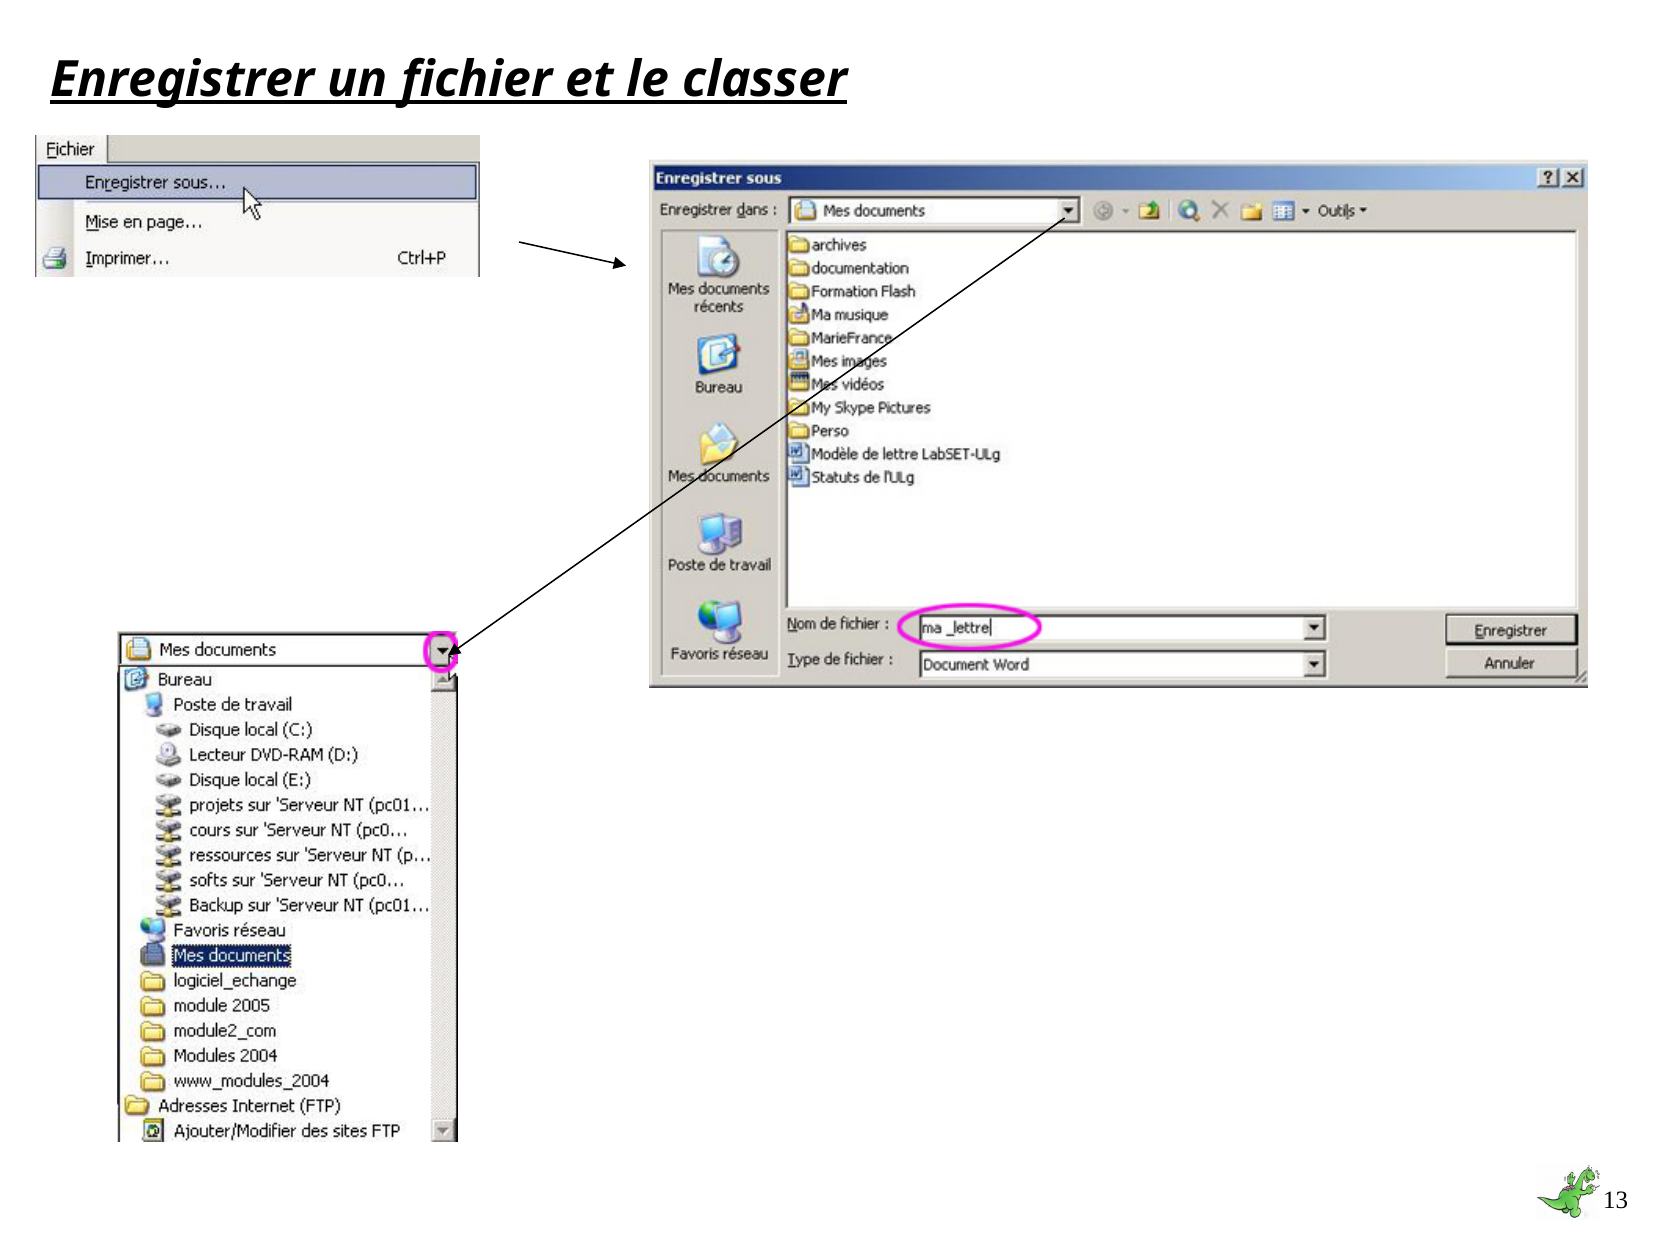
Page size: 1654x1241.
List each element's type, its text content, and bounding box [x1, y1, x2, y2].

text_box Enregistrer un fichier et le classer [35, 64, 1654, 110]
picture [1536, 1163, 1600, 1220]
picture [649, 159, 1588, 688]
text_box 13 [1603, 1186, 1632, 1214]
picture [117, 631, 458, 1142]
picture [35, 135, 480, 277]
